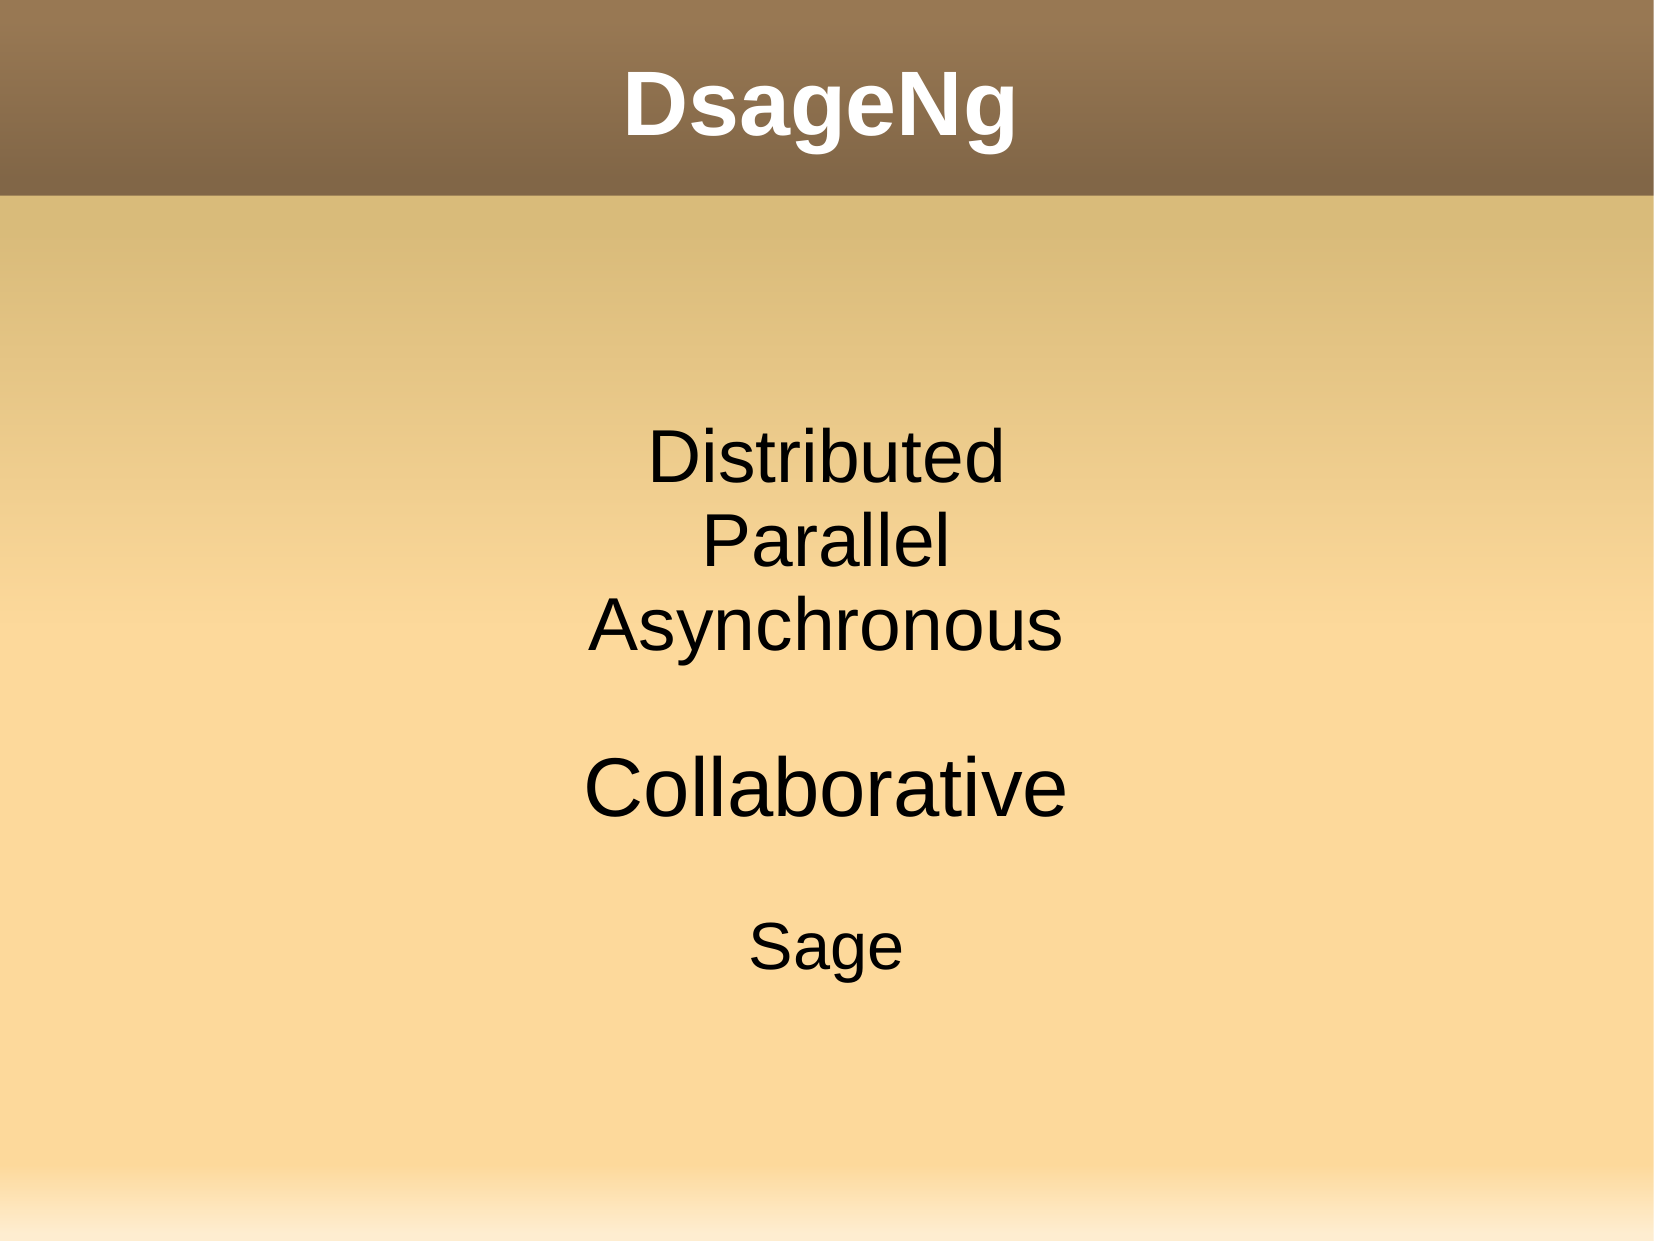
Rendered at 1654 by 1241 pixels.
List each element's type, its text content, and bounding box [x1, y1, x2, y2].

picture [0, 0, 1654, 1241]
subtitle Distributed Parallel Asynchronous Collaborative Sage [82, 297, 1571, 1102]
title DsageNg [76, 0, 1565, 208]
